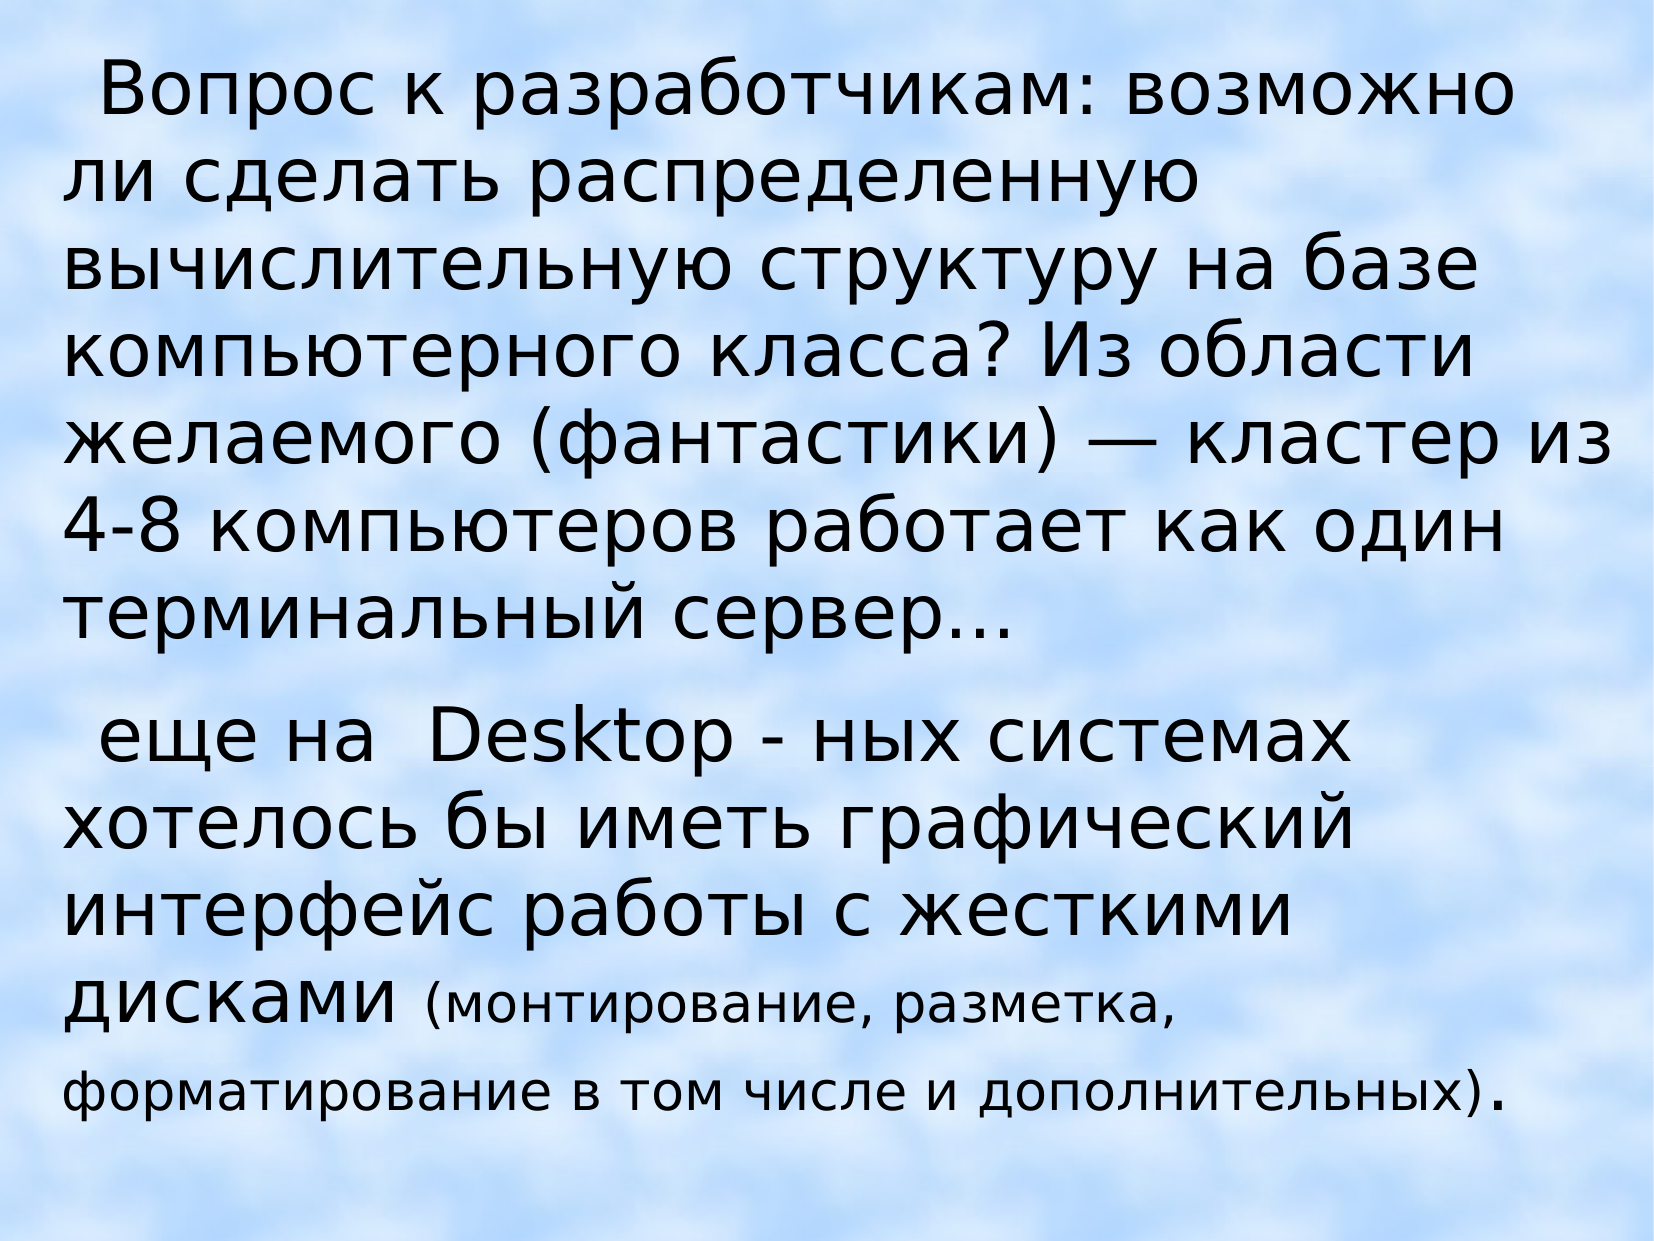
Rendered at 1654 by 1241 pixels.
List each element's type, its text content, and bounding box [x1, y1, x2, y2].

picture [0, 0, 1654, 1241]
text_box Вопрос к разработчикам: возможно ли сделать распределенную вычислительную структуру на базе компьютерного класса? Из области желаемого (фантастики) — кластер из 4-8 компьютеров работает как один терминальный сервер... еще на Desktop - ных системах хотелось бы иметь графический интерфейс работы с жесткими дисками (монтирование, разметка, форматирование в том числе и дополнительных). [46, 37, 1654, 1136]
